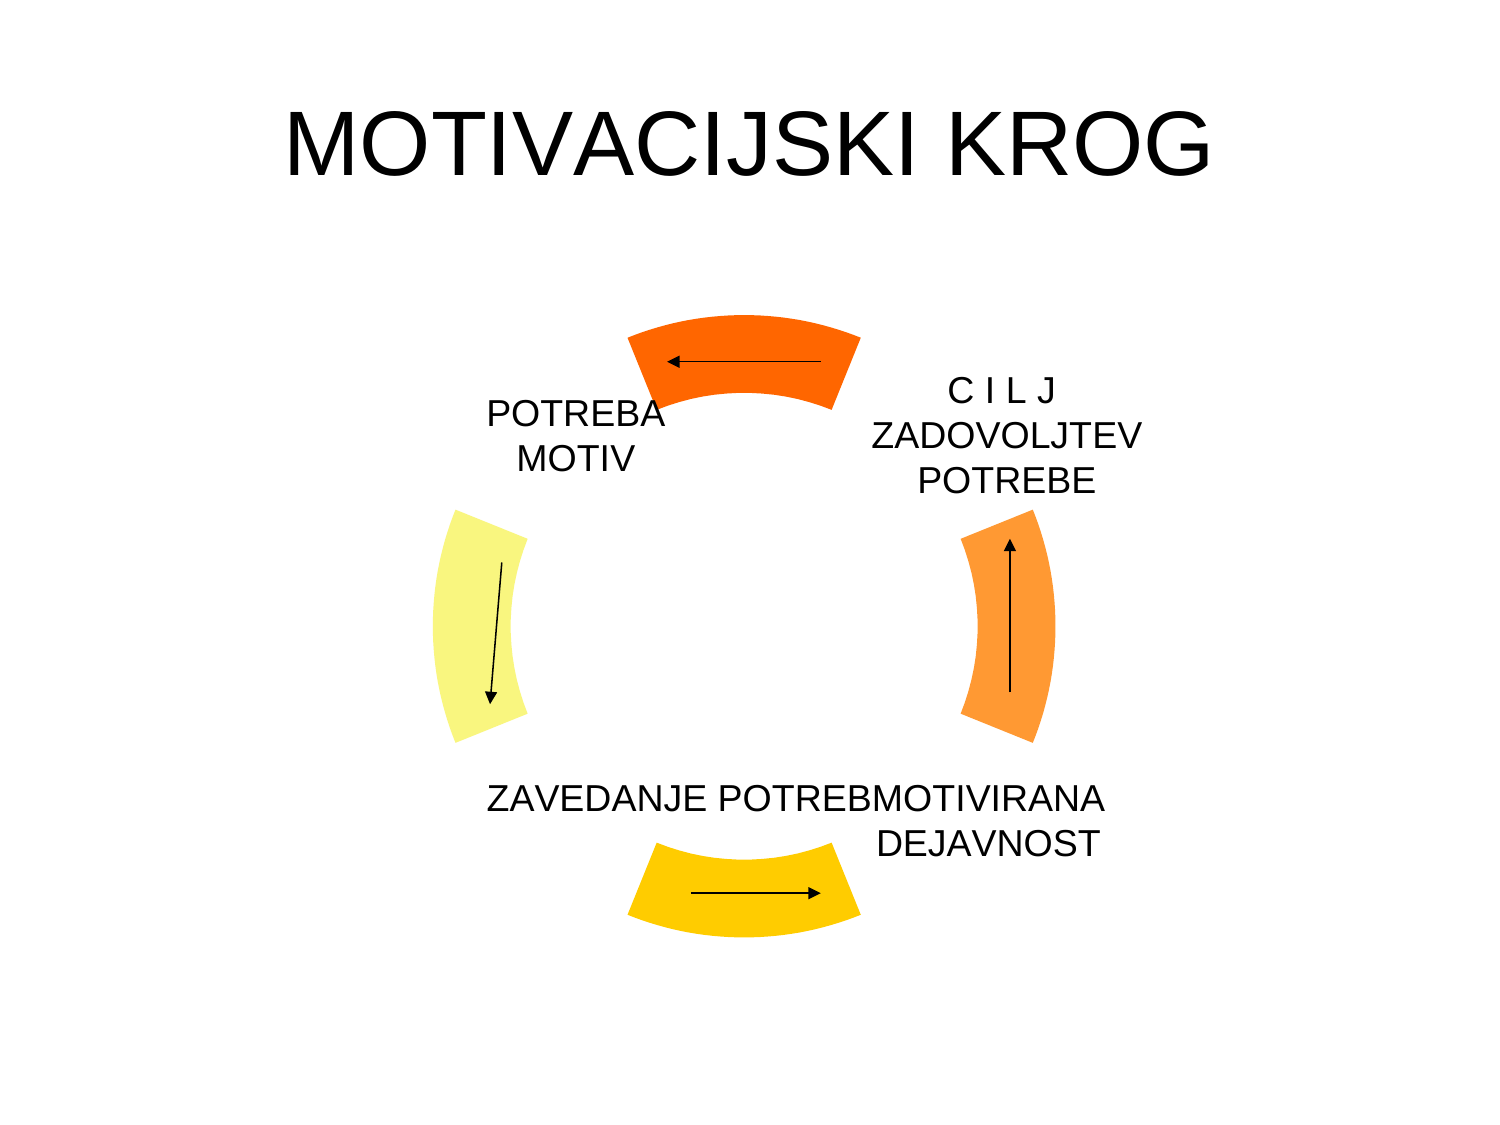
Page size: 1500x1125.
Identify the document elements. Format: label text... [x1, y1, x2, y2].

title MOTIVACIJSKI KROG [75, 45, 1426, 233]
text_box MOTIVIRANA DEJAVNOST [857, 739, 1017, 899]
text_box [627, 315, 861, 410]
text_box ZAVEDANJE POTREB [471, 739, 632, 899]
text_box C I L J ZADOVOLJTEV POTREBE [856, 353, 1017, 514]
text_box [627, 842, 861, 938]
text_box POTREBA MOTIV [471, 354, 632, 514]
text_box [432, 509, 528, 743]
text_box [960, 509, 1056, 743]
